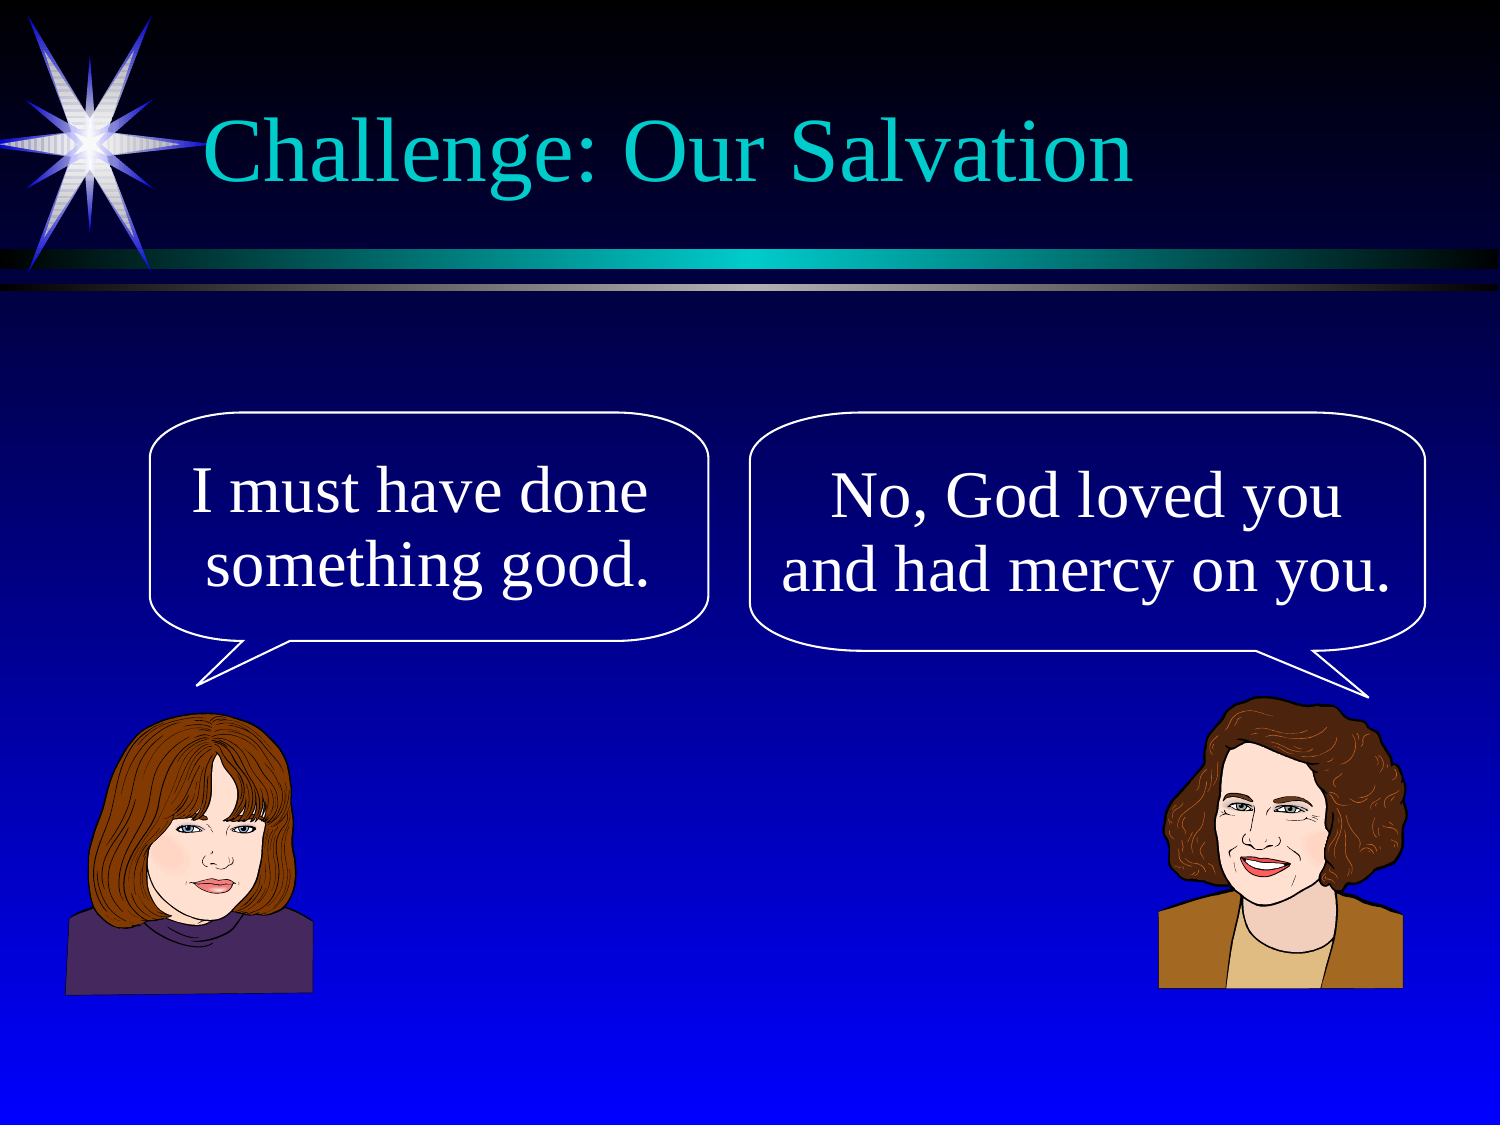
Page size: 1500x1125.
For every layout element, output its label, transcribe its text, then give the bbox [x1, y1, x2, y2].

chart [64, 712, 314, 996]
text_box I must have done something good. [149, 412, 709, 686]
text_box No, God loved you and had mercy on you. [749, 412, 1426, 698]
chart [1158, 695, 1408, 989]
title Challenge: Our Salvation [187, 56, 1463, 244]
